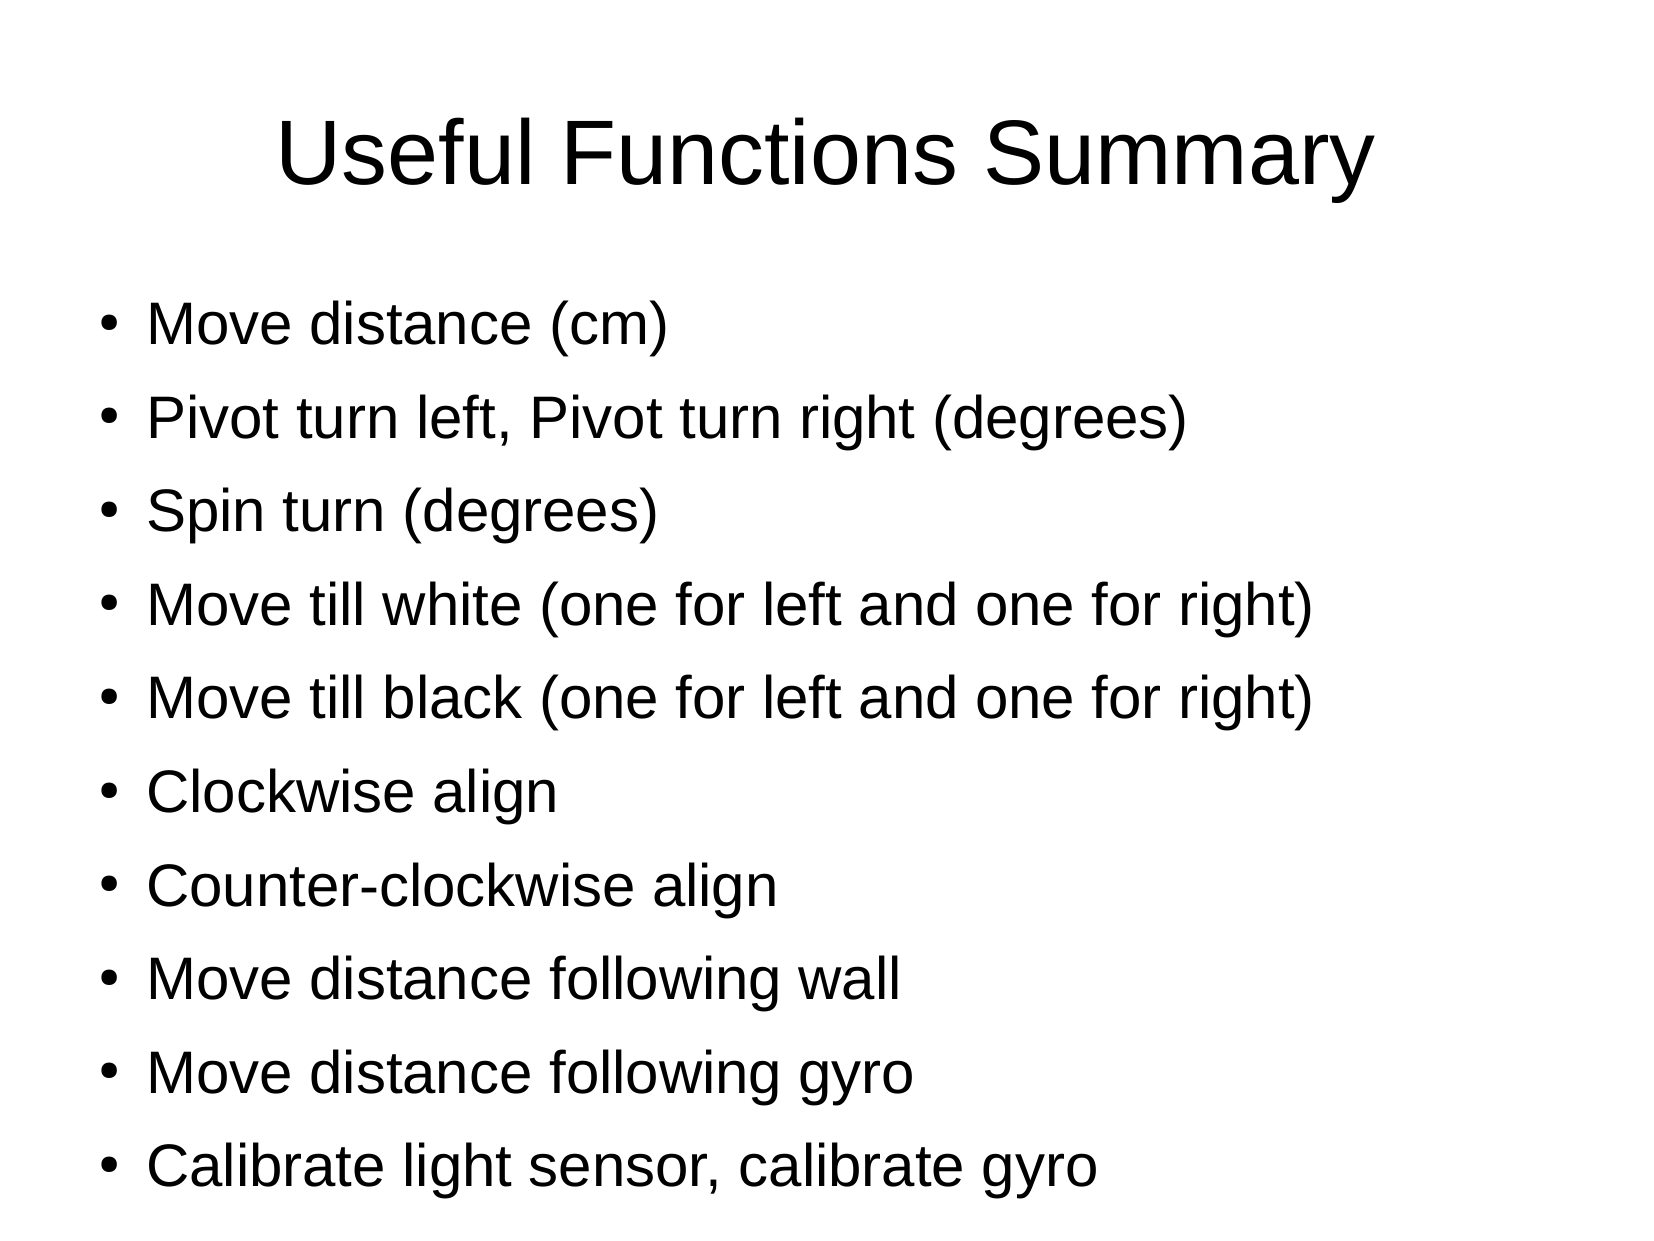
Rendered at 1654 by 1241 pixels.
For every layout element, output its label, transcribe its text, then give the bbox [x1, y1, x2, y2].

list Move distance (cm) Pivot turn left, Pivot turn right (degrees) Spin turn (degrees) Move till white (one for left and one for right) Move till black (one for left and one for right) Clockwise align Counter-clockwise align Move distance following wall Move distance following gyro Calibrate light sensor, calibrate gyro [82, 290, 1571, 1201]
title Useful Functions Summary [82, 49, 1571, 257]
